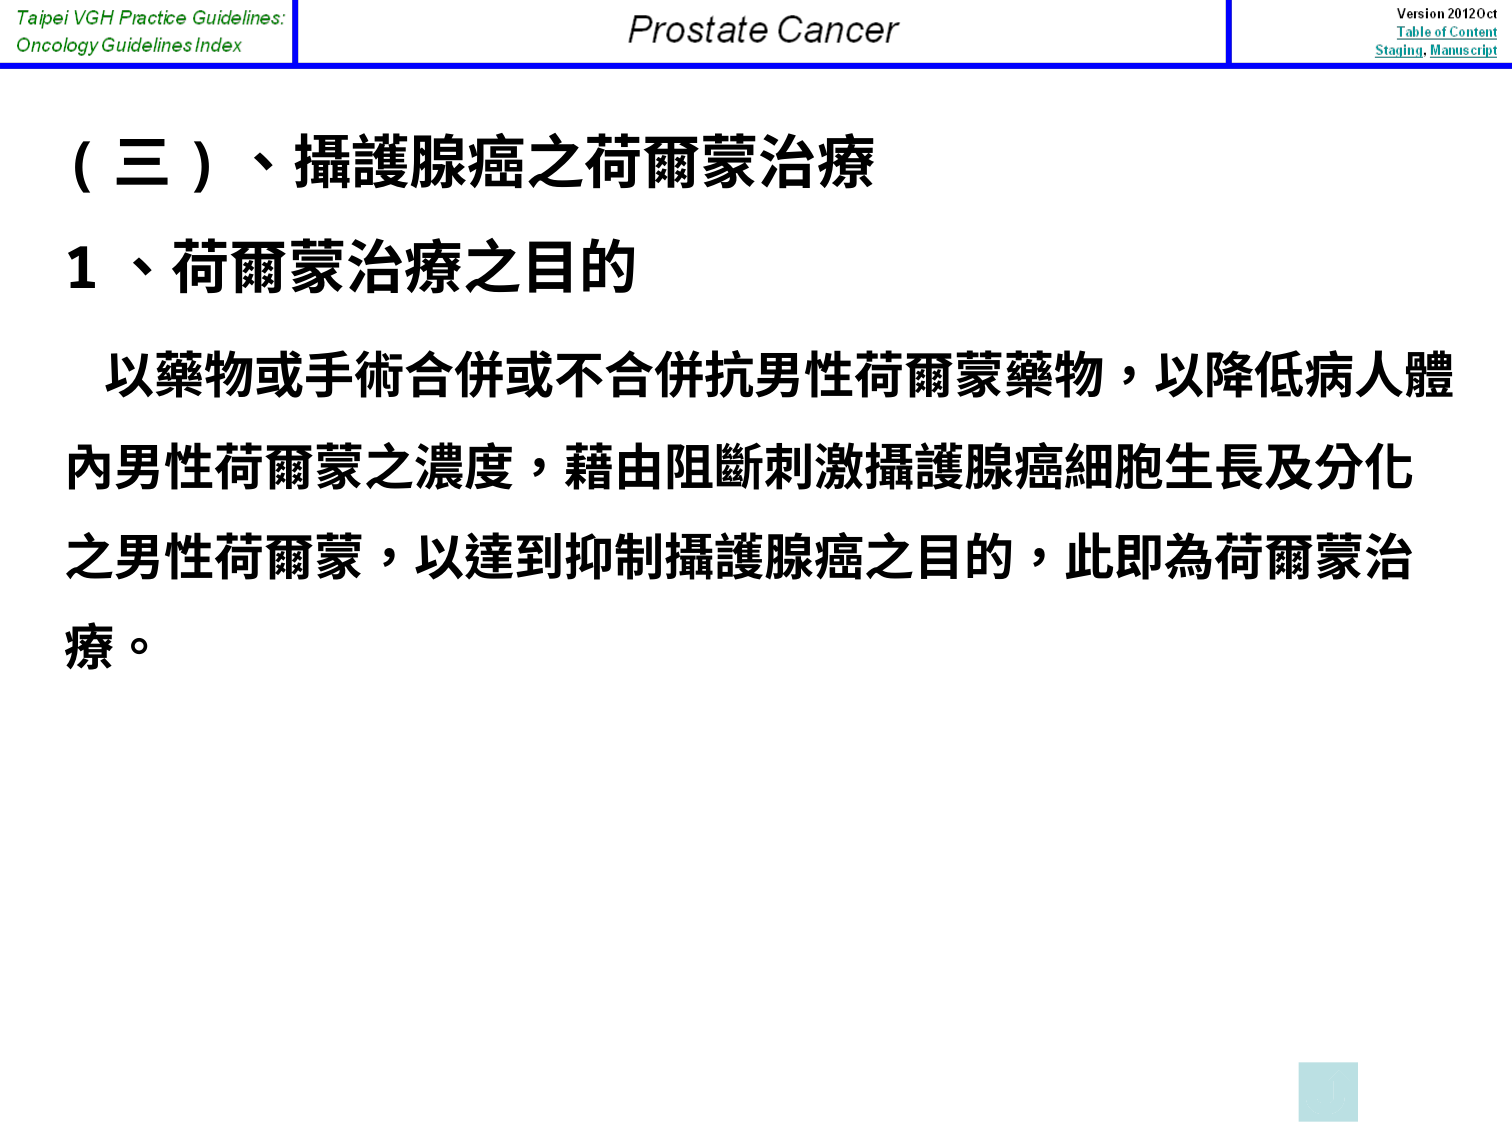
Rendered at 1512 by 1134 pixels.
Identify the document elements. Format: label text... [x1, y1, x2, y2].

title (三)、攝護腺癌之荷爾蒙治療 1、荷爾蒙治療之目的 以藥物或手術合併或不合併抗男性荷爾蒙藥物，以降低病人體內男性荷爾蒙之濃度，藉由阻斷刺激攝護腺癌細胞生長及分化之男性荷爾蒙，以達到抑制攝護腺癌之目的，此即為荷爾蒙治療。 [49, 82, 1477, 662]
